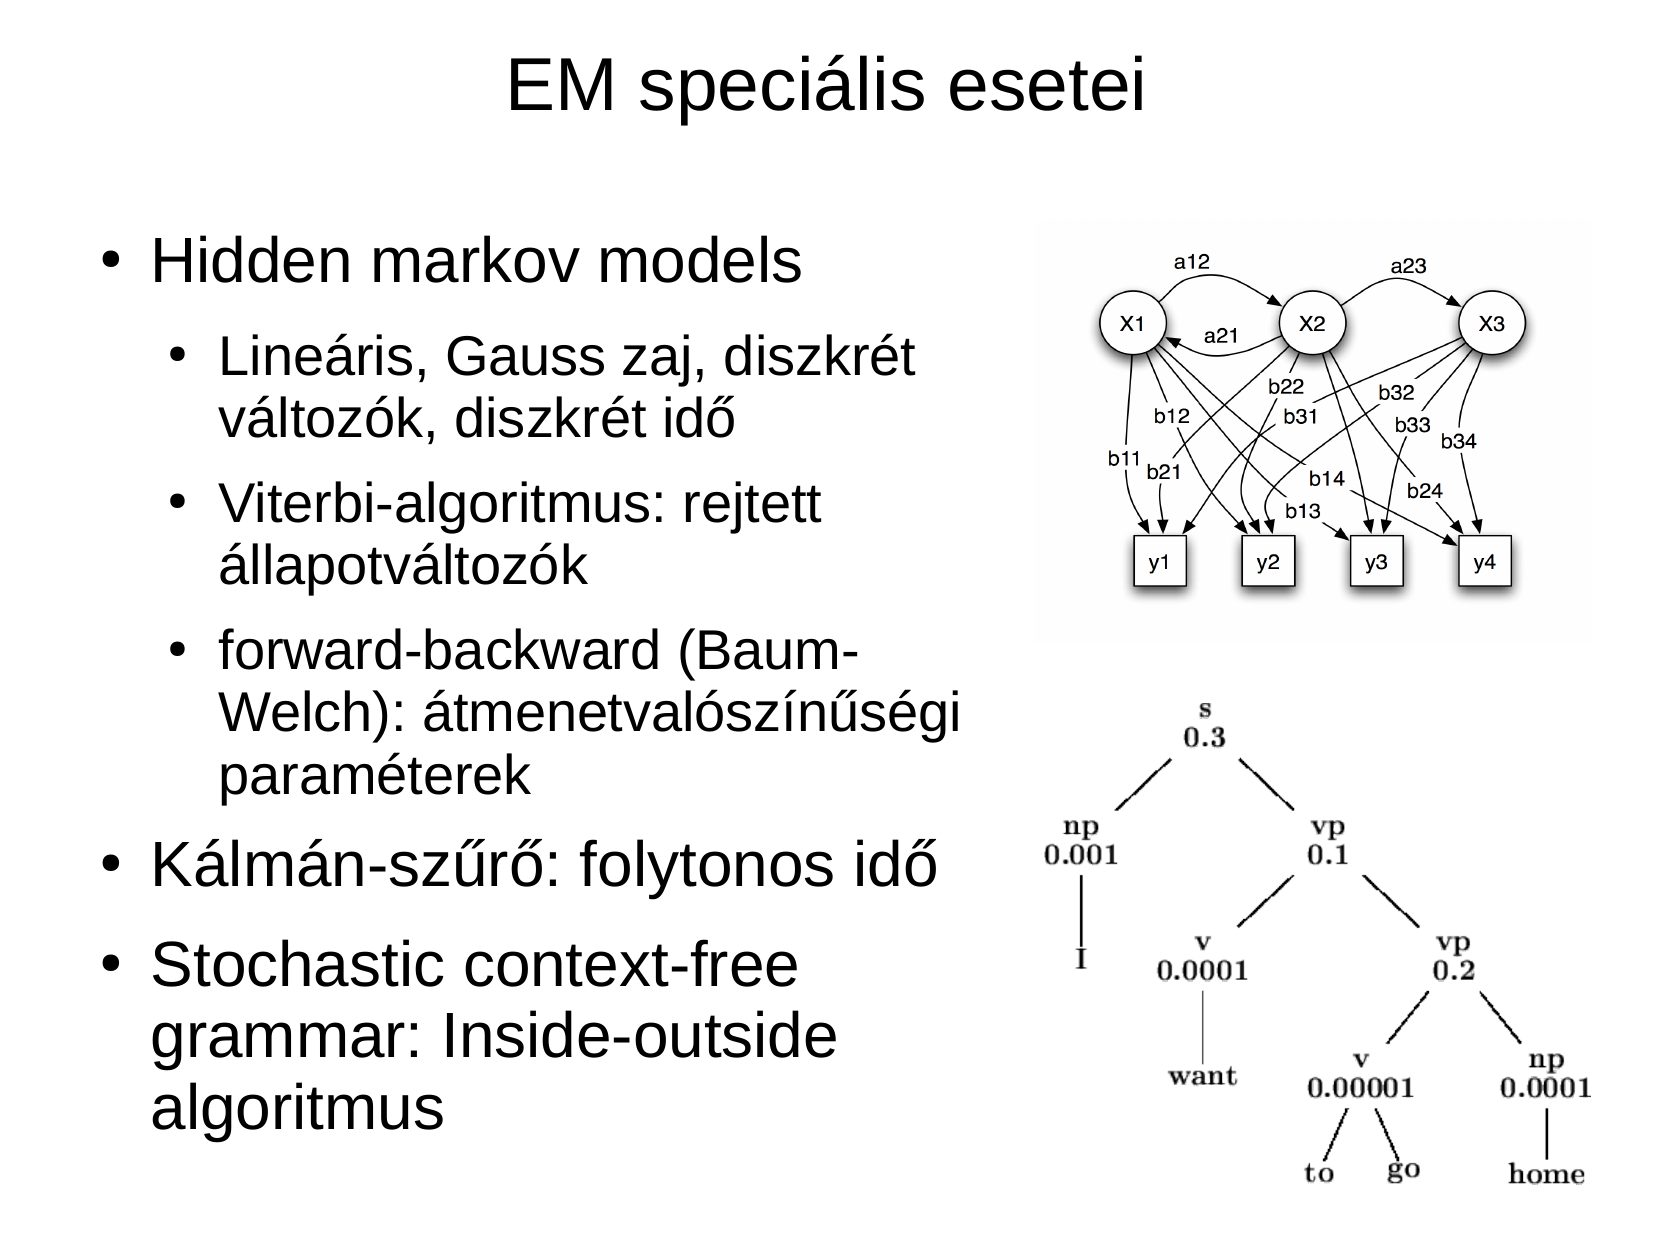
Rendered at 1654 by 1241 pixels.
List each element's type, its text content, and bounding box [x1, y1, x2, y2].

picture [1034, 218, 1591, 646]
title EM speciális esetei [82, 42, 1571, 127]
list Hidden markov models Lineáris, Gauss zaj, diszkrét változók, diszkrét idő Viterbi-algoritmus: rejtett állapotváltozók forward-backward (Baum-Welch): átmenetvalószínűségi paraméterek Kálmán-szűrő: folytonos idő Stochastic context-free grammar: Inside-outside algoritmus [82, 225, 1021, 1156]
picture [1044, 703, 1591, 1186]
